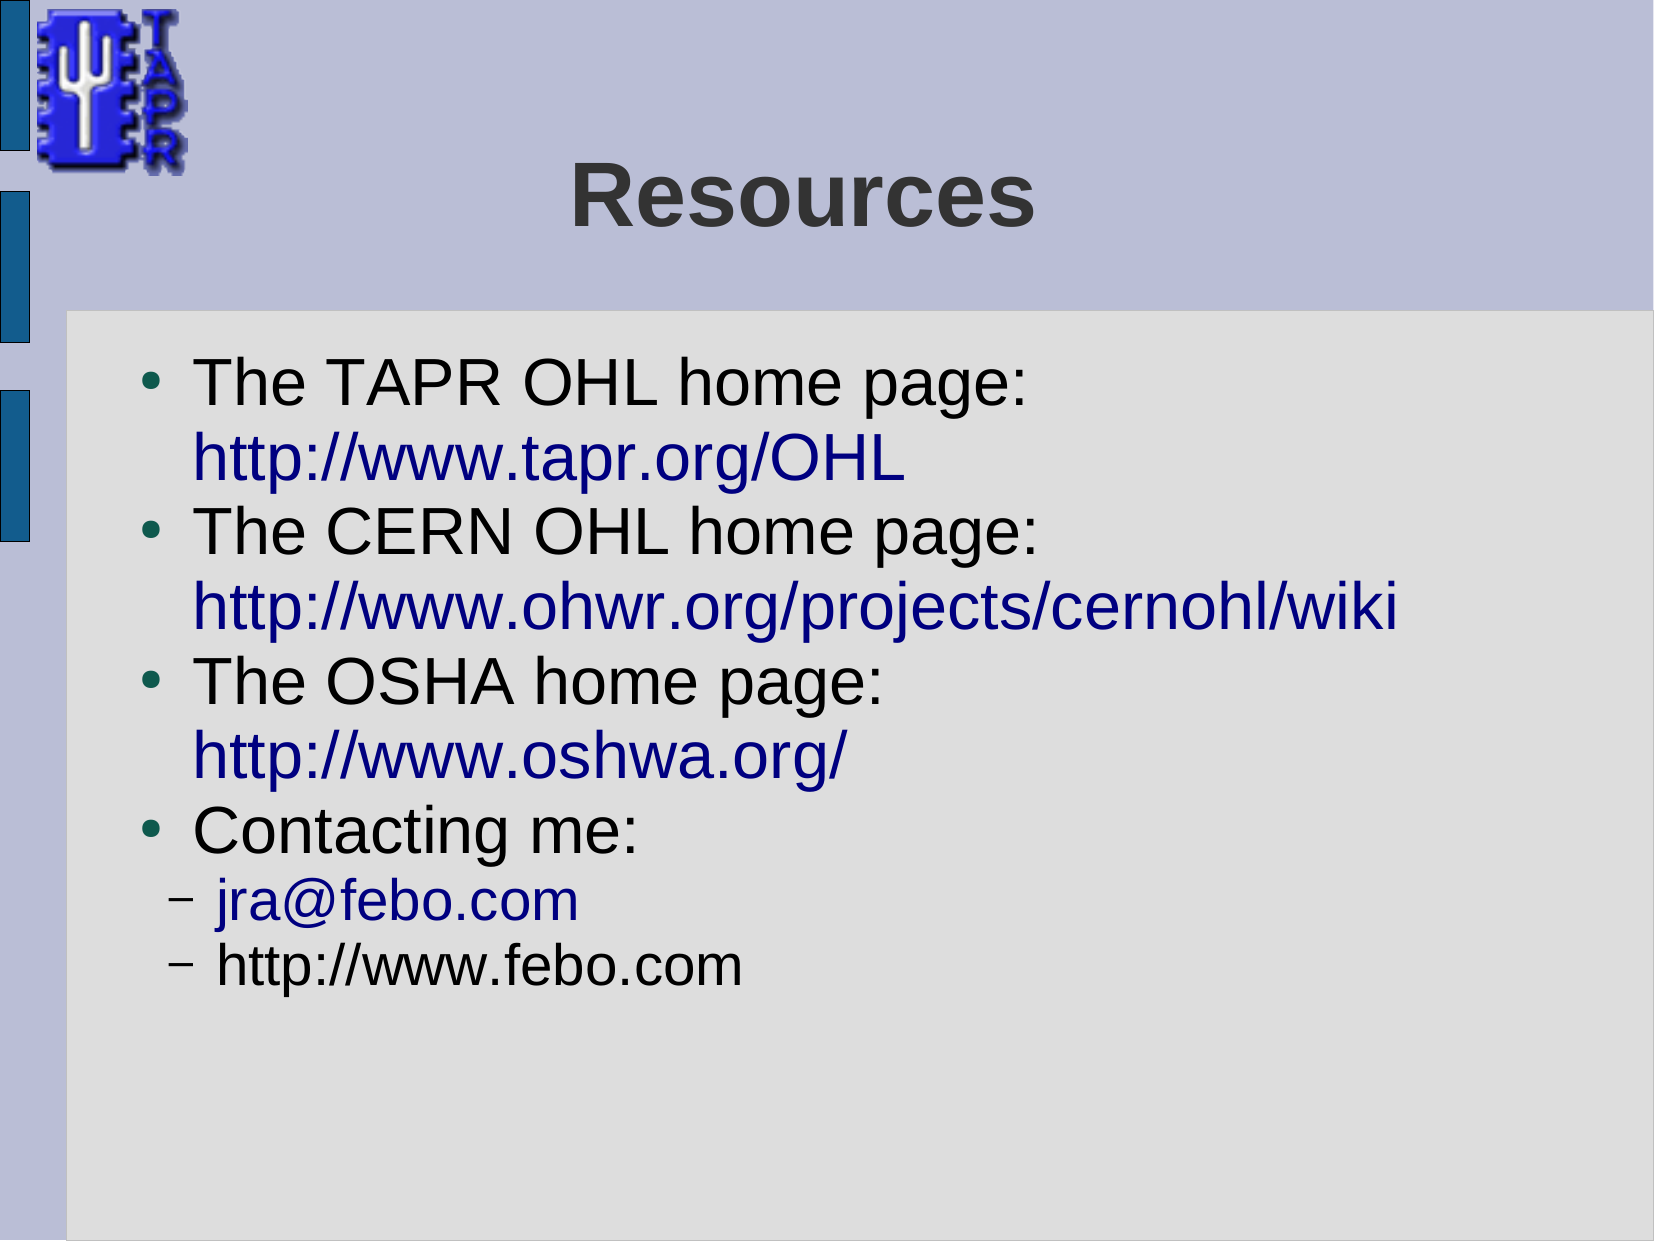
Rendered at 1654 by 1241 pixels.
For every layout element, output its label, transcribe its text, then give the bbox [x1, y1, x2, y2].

title Resources [121, 91, 1534, 299]
list The TAPR OHL home page: http://www.tapr.org/OHL The CERN OHL home page: http://www.ohwr.org/projects/cernohl/wiki The OSHA home page: http://www.oshwa.org/ Contacting me: jra@febo.com http://www.febo.com [121, 344, 1534, 1073]
picture [37, 9, 188, 176]
